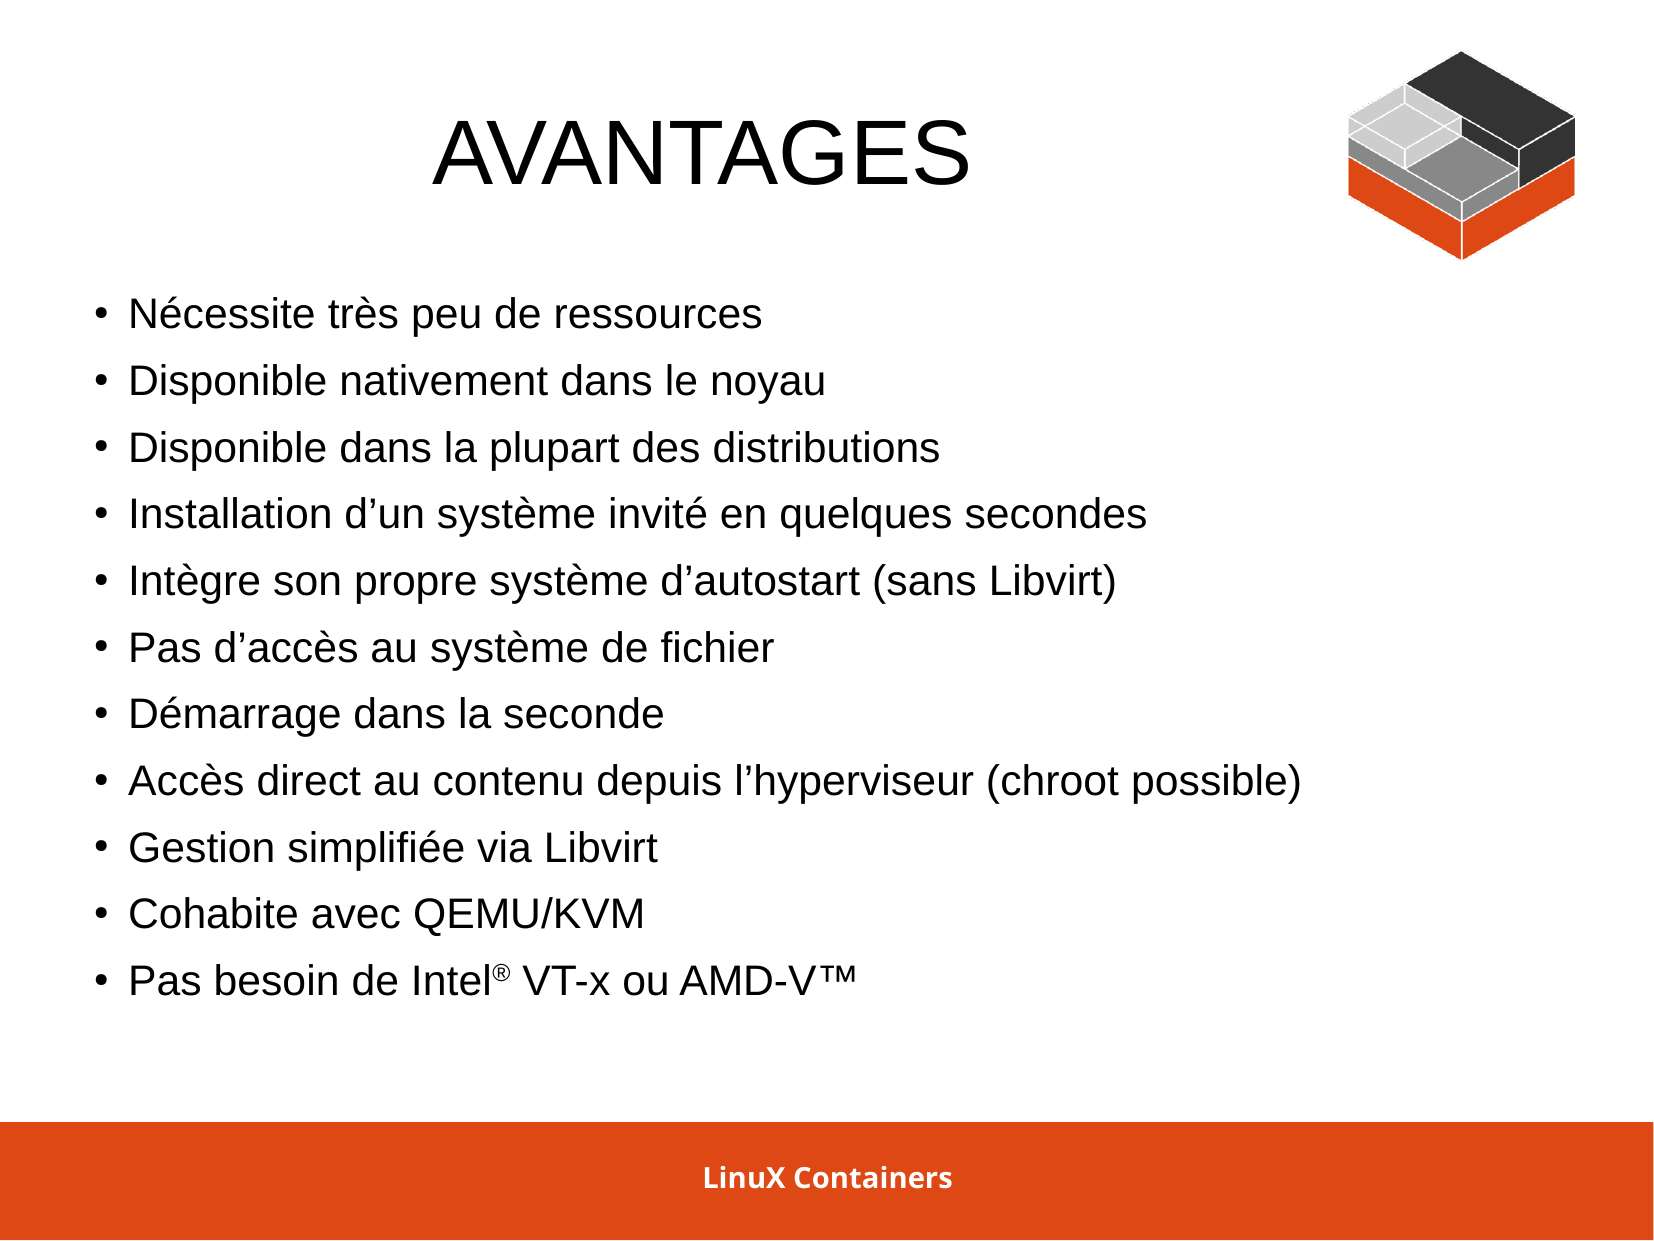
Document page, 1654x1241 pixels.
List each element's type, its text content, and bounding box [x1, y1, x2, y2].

list Nécessite très peu de ressources Disponible nativement dans le noyau Disponible dans la plupart des distributions Installation d’un système invité en quelques secondes Intègre son propre système d’autostart (sans Libvirt) Pas d’accès au système de fichier Démarrage dans la seconde Accès direct au contenu depuis l’hyperviseur (chroot possible) Gestion simplifiée via Libvirt Cohabite avec QEMU/KVM Pas besoin de Intel® VT-x ou AMD-V™ [82, 290, 1571, 1010]
title AVANTAGES [82, 49, 1323, 257]
picture [1346, 49, 1576, 261]
